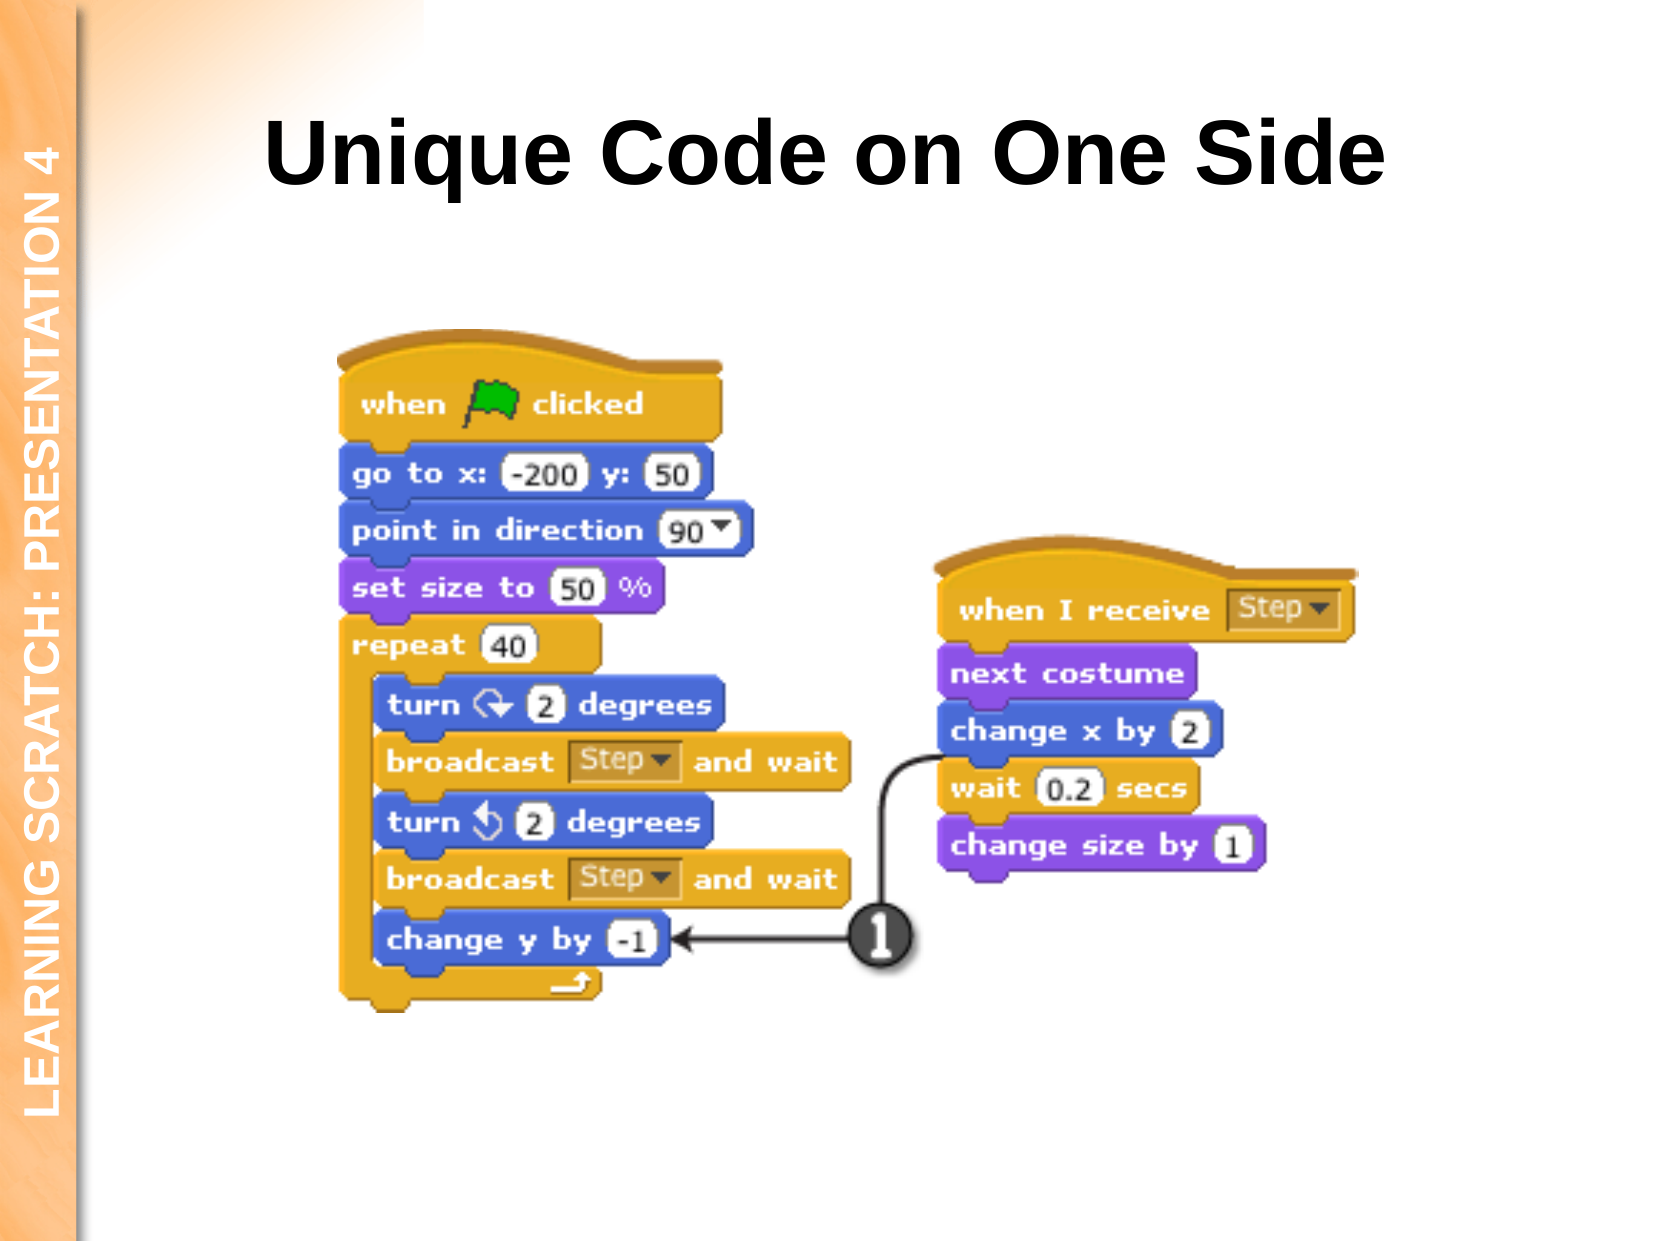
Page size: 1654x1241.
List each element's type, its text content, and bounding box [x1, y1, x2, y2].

title Unique Code on One Side [82, 56, 1571, 250]
picture [0, 0, 1359, 1241]
